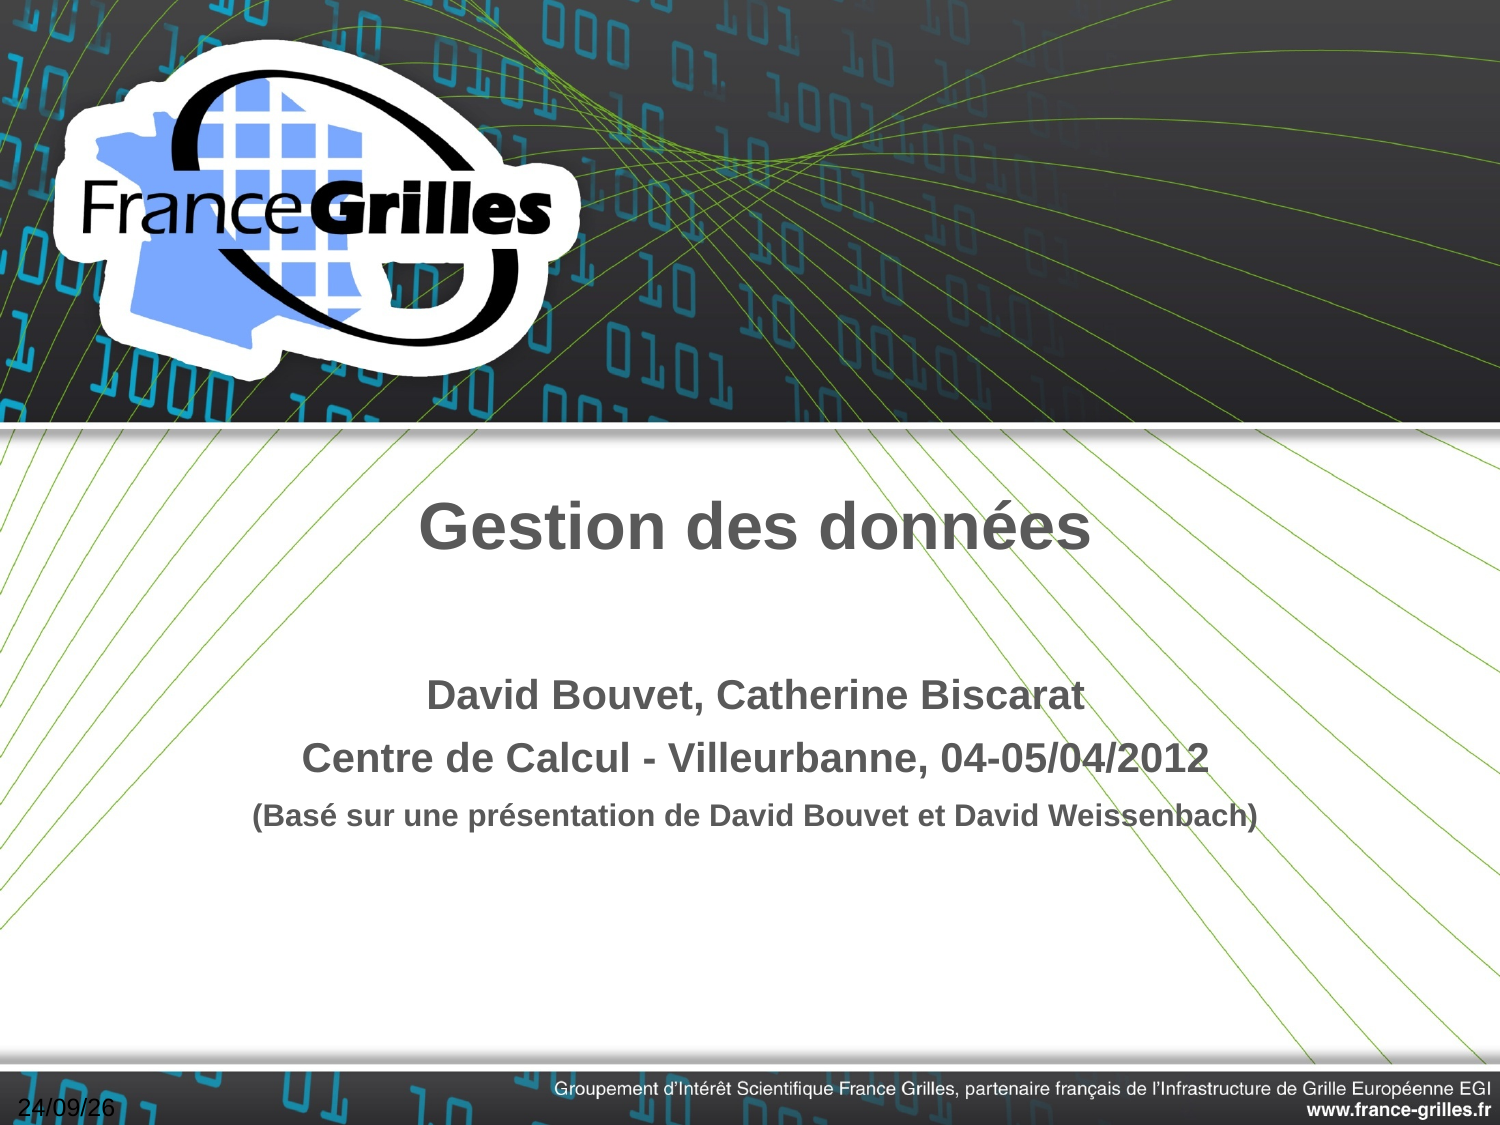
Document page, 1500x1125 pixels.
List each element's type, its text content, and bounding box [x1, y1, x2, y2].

text_box 26/04/12 [17, 1074, 172, 1122]
subtitle Gestion des données David Bouvet, Catherine Biscarat Centre de Calcul - Villeurbanne, 04-05/04/2012 (Basé sur une présentation de David Bouvet et David Weissenbach) [53, 287, 1459, 1034]
picture [0, 0, 1500, 1125]
